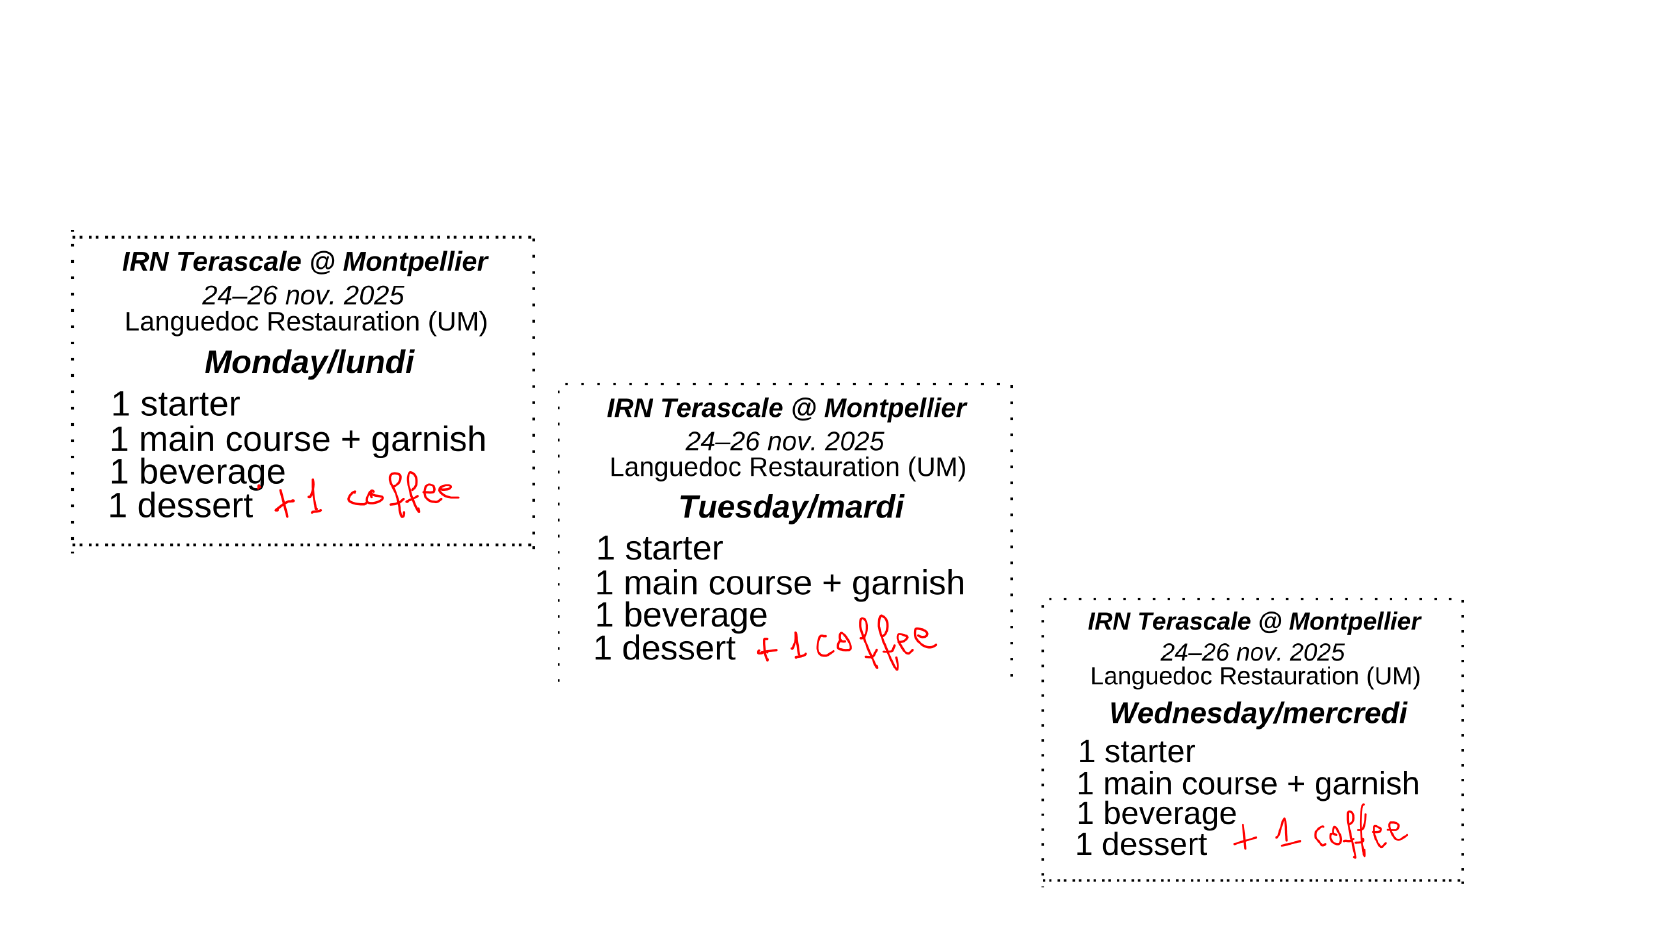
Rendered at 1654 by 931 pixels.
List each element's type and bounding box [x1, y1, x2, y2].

picture [558, 376, 1016, 685]
picture [1036, 597, 1469, 888]
picture [69, 230, 546, 555]
